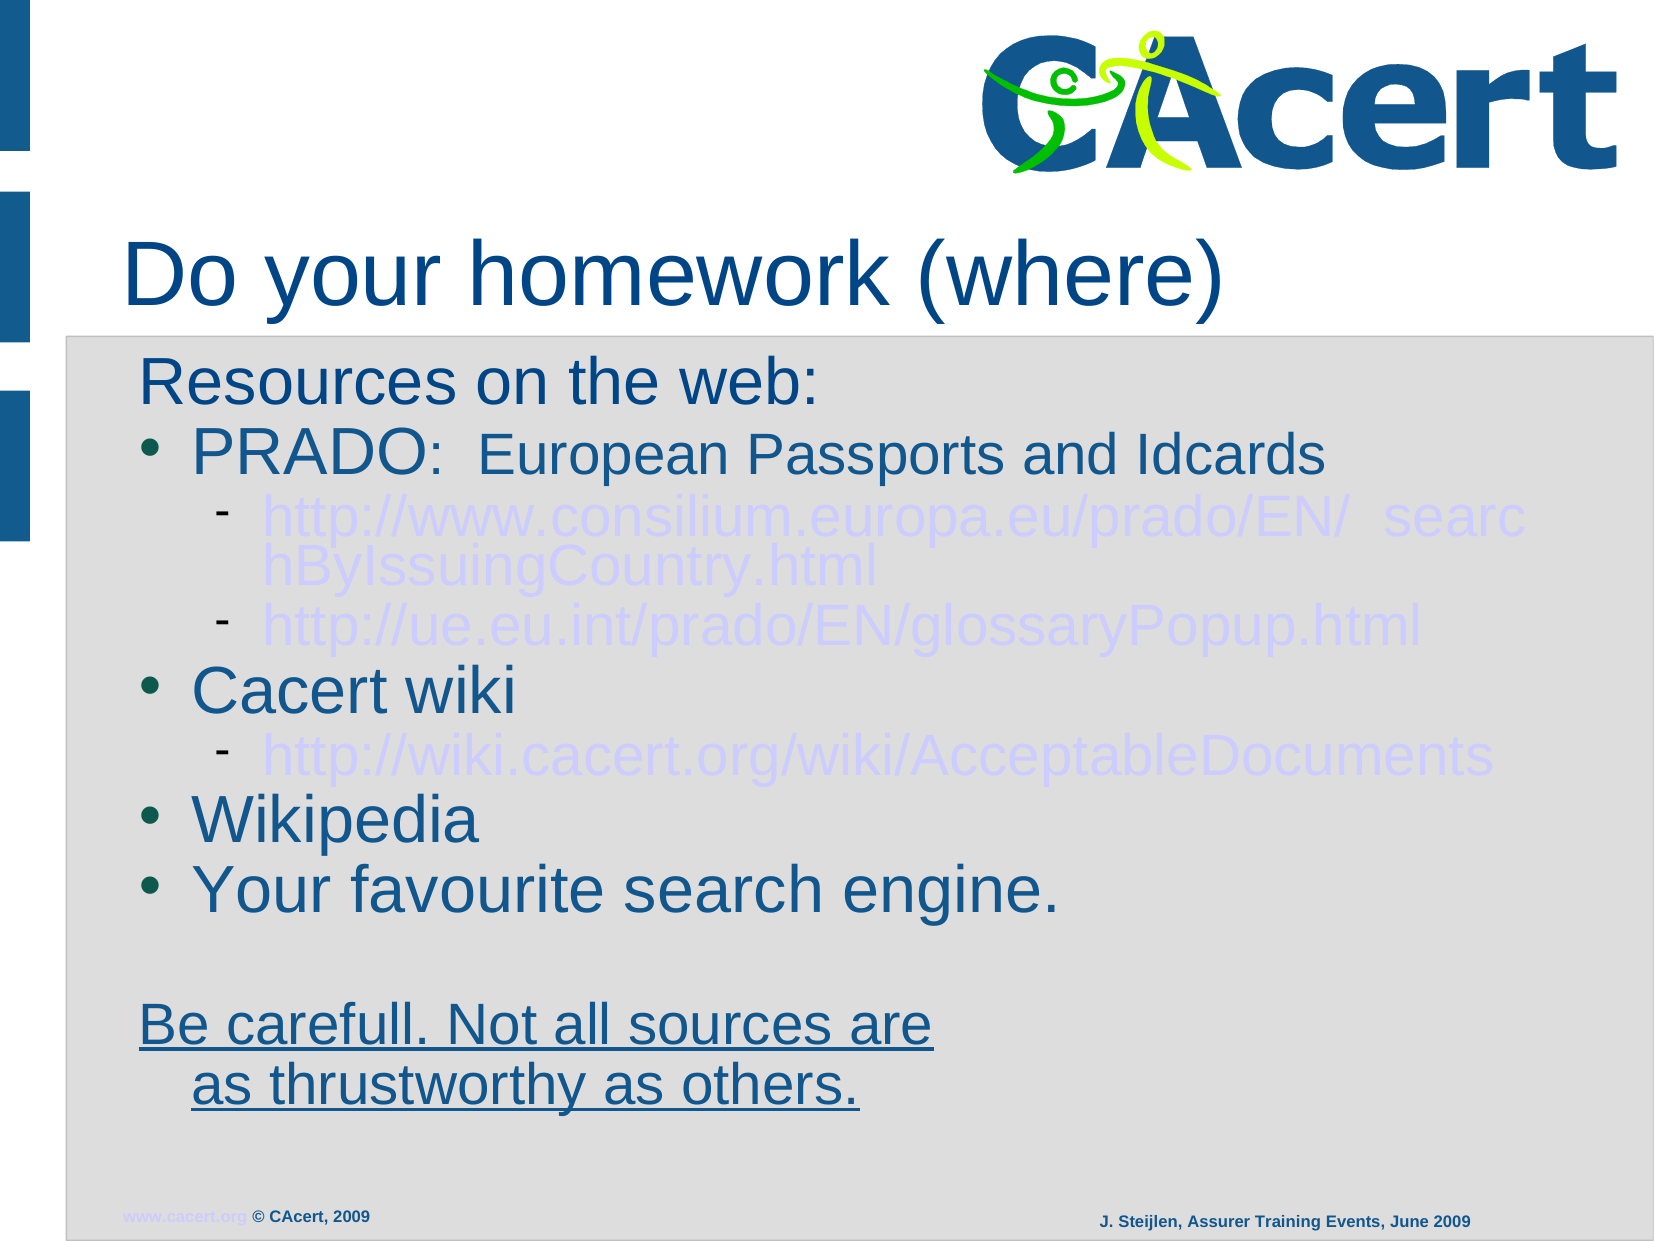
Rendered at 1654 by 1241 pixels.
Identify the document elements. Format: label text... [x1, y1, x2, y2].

title Do your homework (where) [121, 167, 1533, 326]
list Resources on the web: PRADO: European Passports and Idcards http://www.consilium.europa.eu/prado/EN/ searchByIssuingCountry.html http://ue.eu.int/prado/EN/glossaryPopup.html Cacert wiki http://wiki.cacert.org/wiki/AcceptableDocuments Wikipedia Your favourite search engine. Be carefull. Not all sources are as thrustworthy as others. [121, 344, 1533, 1194]
